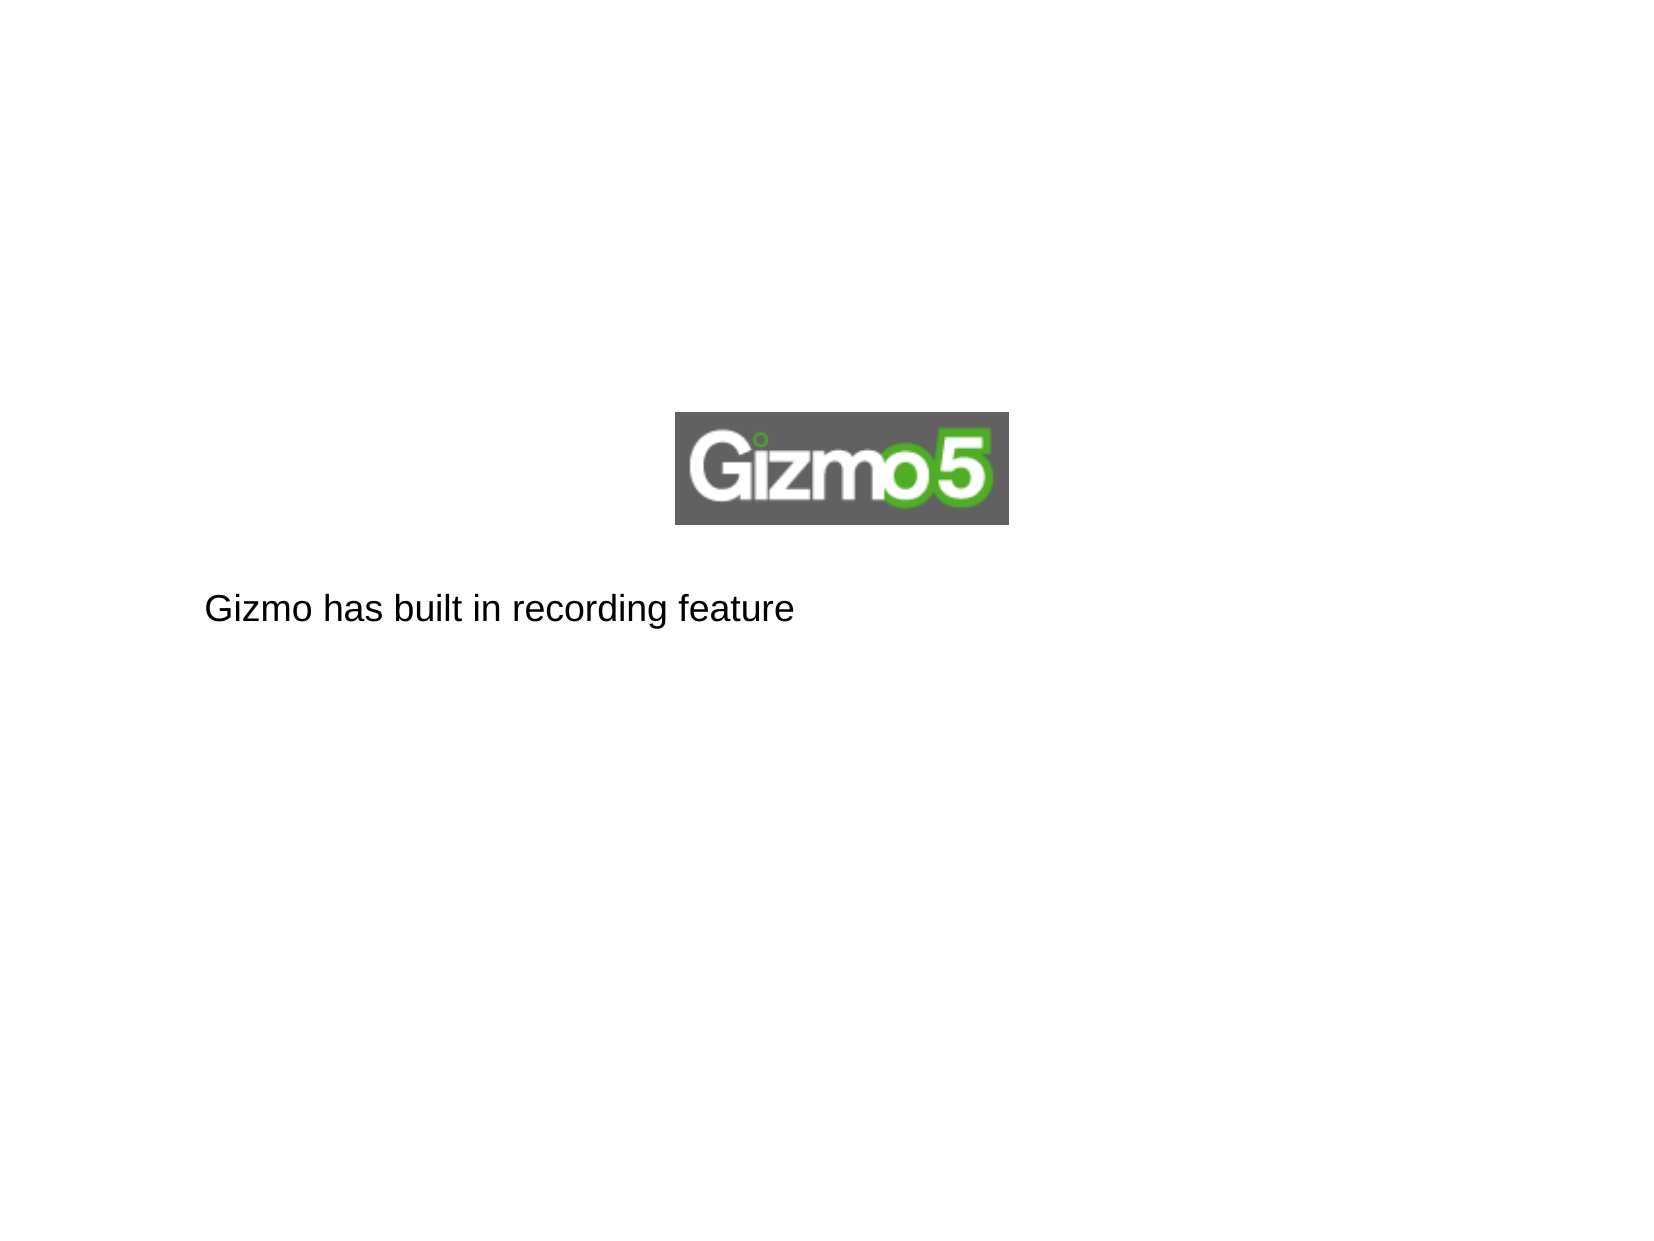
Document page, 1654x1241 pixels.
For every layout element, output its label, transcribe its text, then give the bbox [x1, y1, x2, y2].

text_box Gizmo has built in recording feature [189, 579, 1465, 670]
picture [675, 412, 1009, 526]
